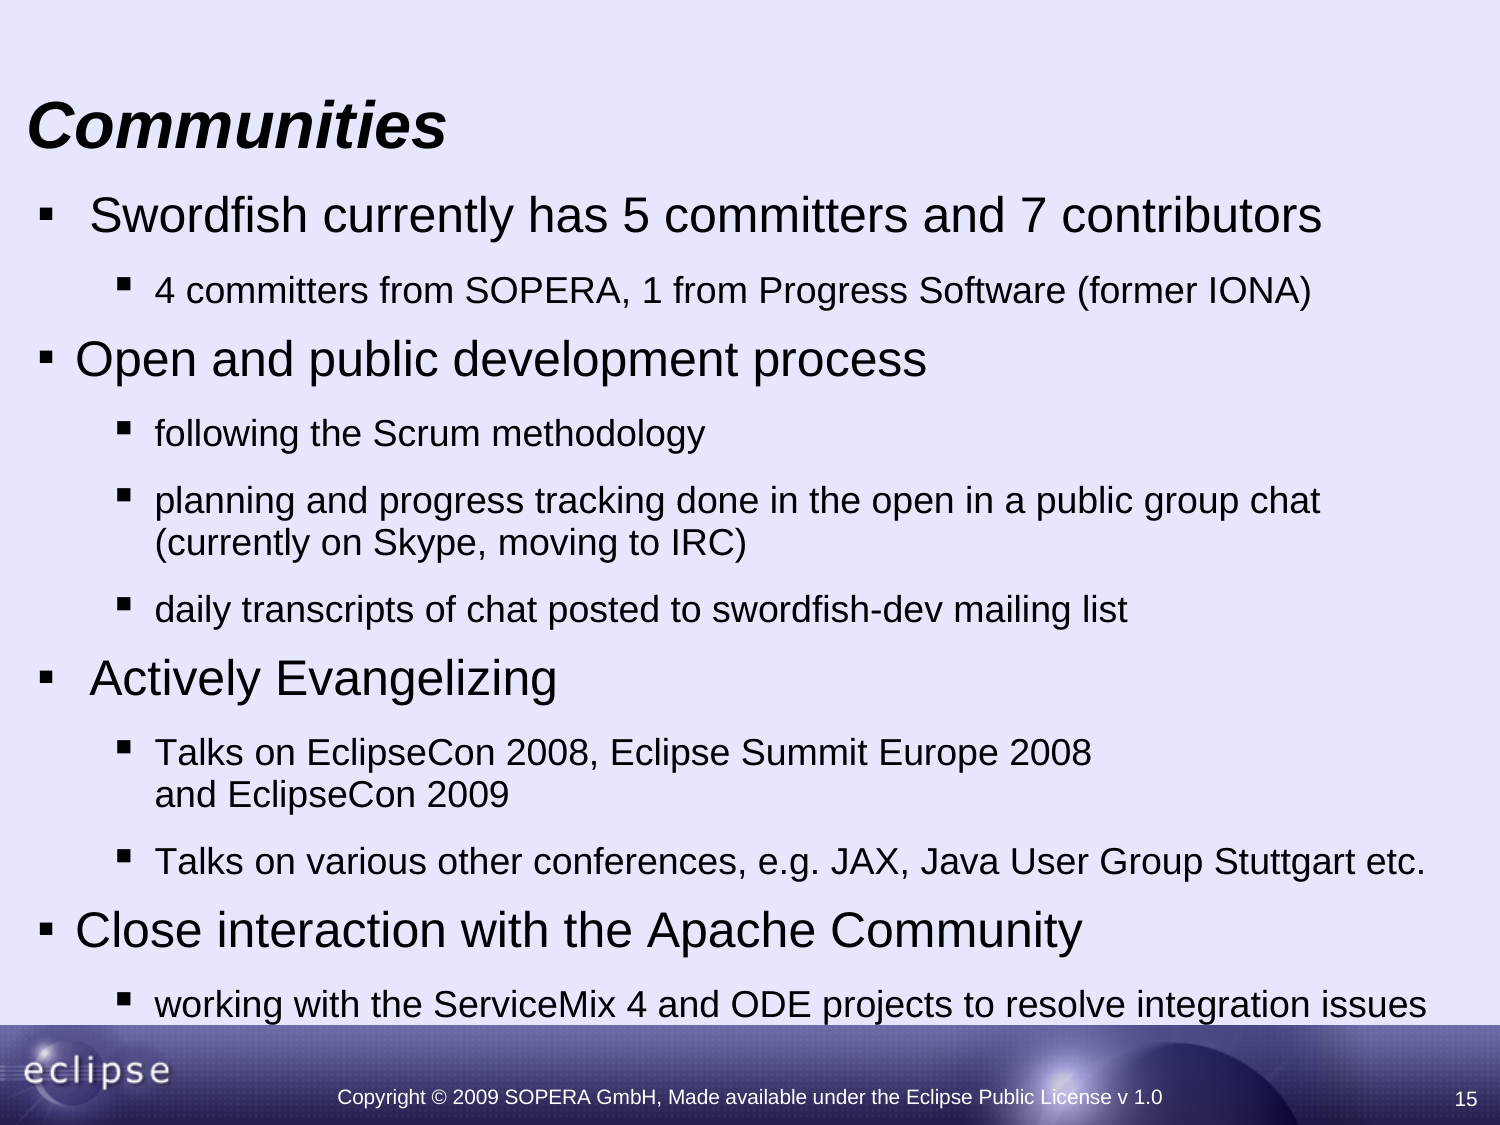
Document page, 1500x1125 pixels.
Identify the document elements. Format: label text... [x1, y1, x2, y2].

title Communities [26, 84, 1474, 172]
picture [0, 1025, 1500, 1125]
list Swordfish currently has 5 committers and 7 contributors 4 committers from SOPERA, 1 from Progress Software (former IONA) Open and public development process following the Scrum methodology planning and progress tracking done in the open in a public group chat (currently on Skype, moving to IRC) daily transcripts of chat posted to swordfish-dev mailing list Actively Evangelizing Talks on EclipseCon 2008, Eclipse Summit Europe 2008 and EclipseCon 2009 Talks on various other conferences, e.g. JAX, Java User Group Stuttgart etc. Close interaction with the Apache Community working with the ServiceMix 4 and ODE projects to resolve integration issues [37, 187, 1463, 1026]
